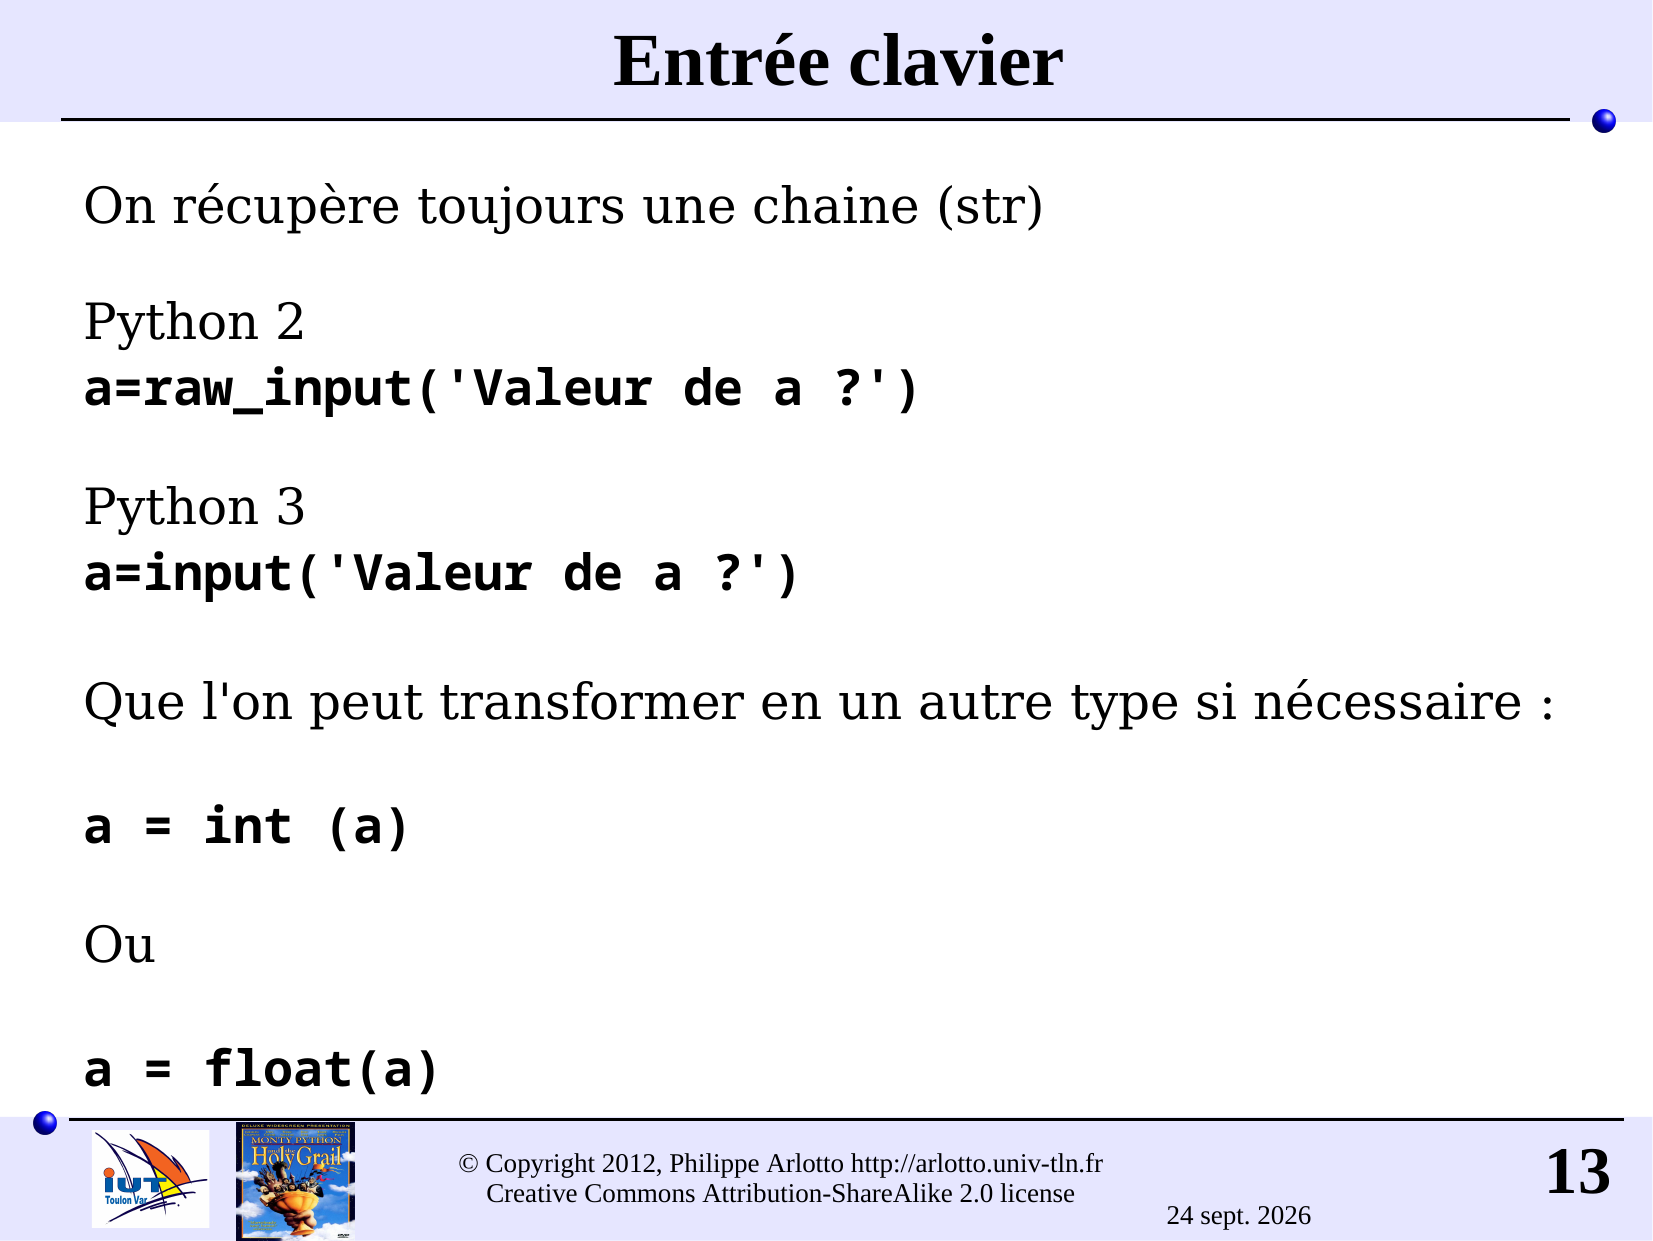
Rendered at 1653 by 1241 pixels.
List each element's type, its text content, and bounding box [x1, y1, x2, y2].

picture [236, 1122, 355, 1241]
title Entrée clavier [95, 11, 1585, 110]
text_box On récupère toujours une chaine (str) Python 2 a=raw_input('Valeur de a ?') Python 3 a=input('Valeur de a ?') Que l'on peut transformer en un autre type si nécessaire : a = int (a) Ou a = float(a) [83, 177, 1558, 1116]
